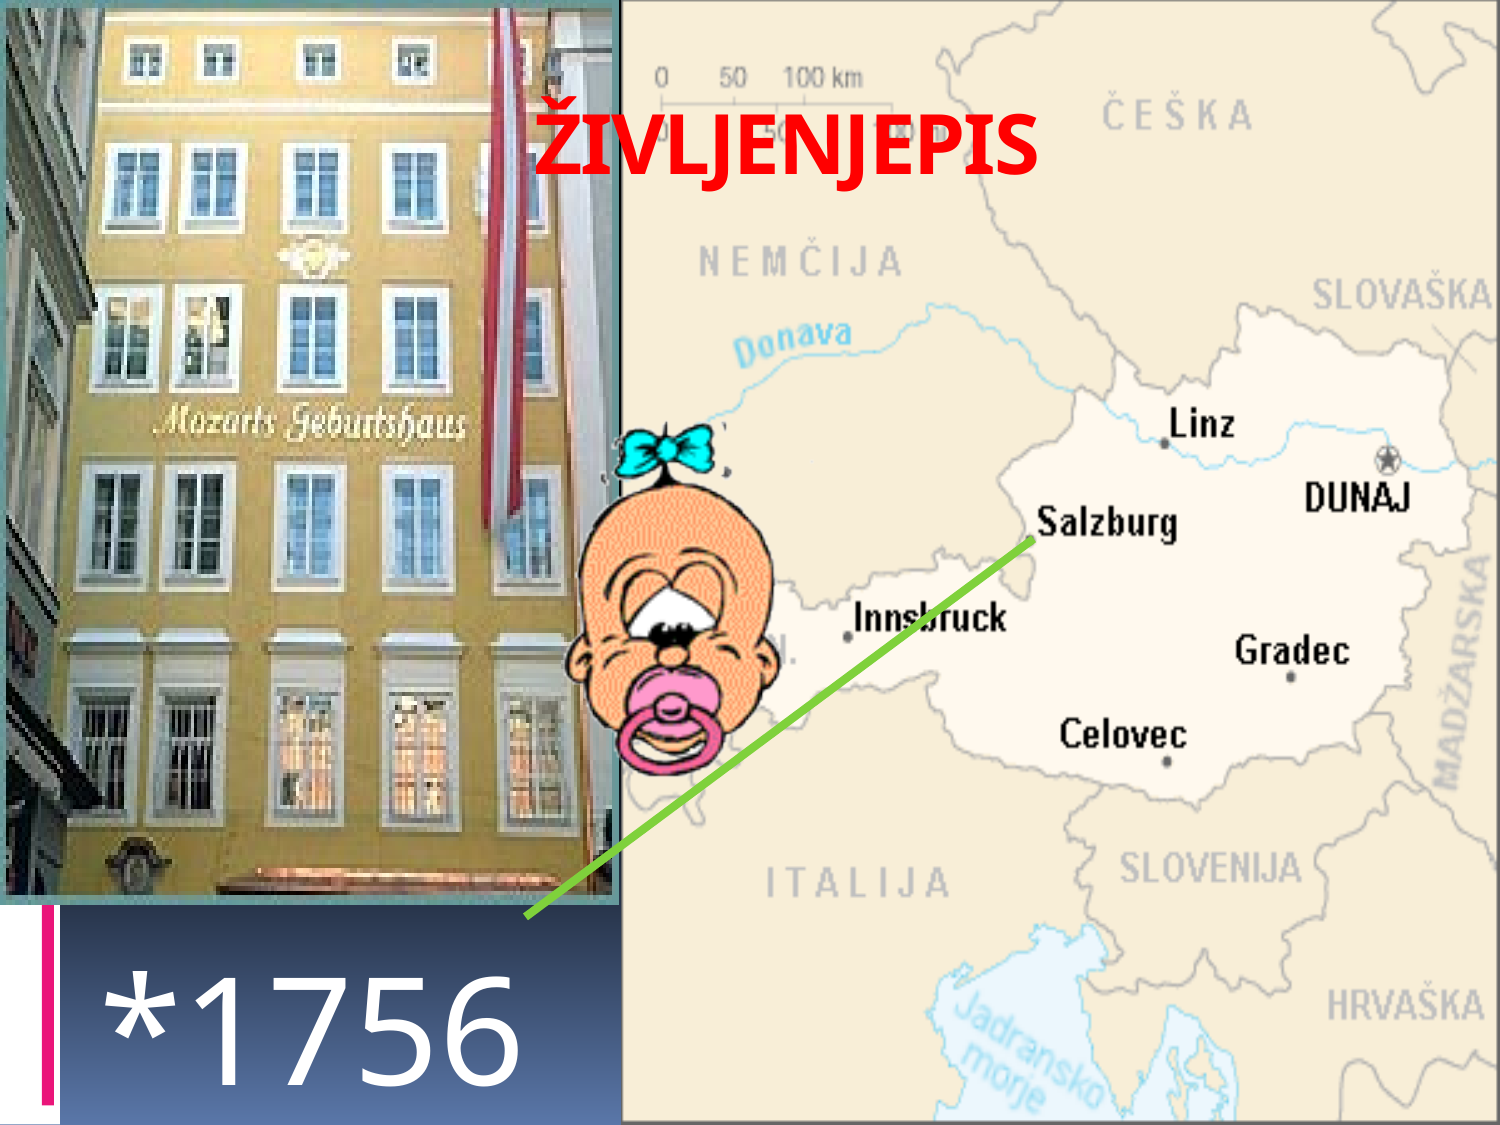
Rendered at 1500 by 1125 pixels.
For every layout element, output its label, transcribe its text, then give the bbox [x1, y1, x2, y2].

picture [0, 0, 1500, 1125]
title ŽIVLJENJEPIS [150, 84, 1425, 235]
text_box *1756 [84, 928, 540, 1123]
picture [550, 854, 619, 905]
